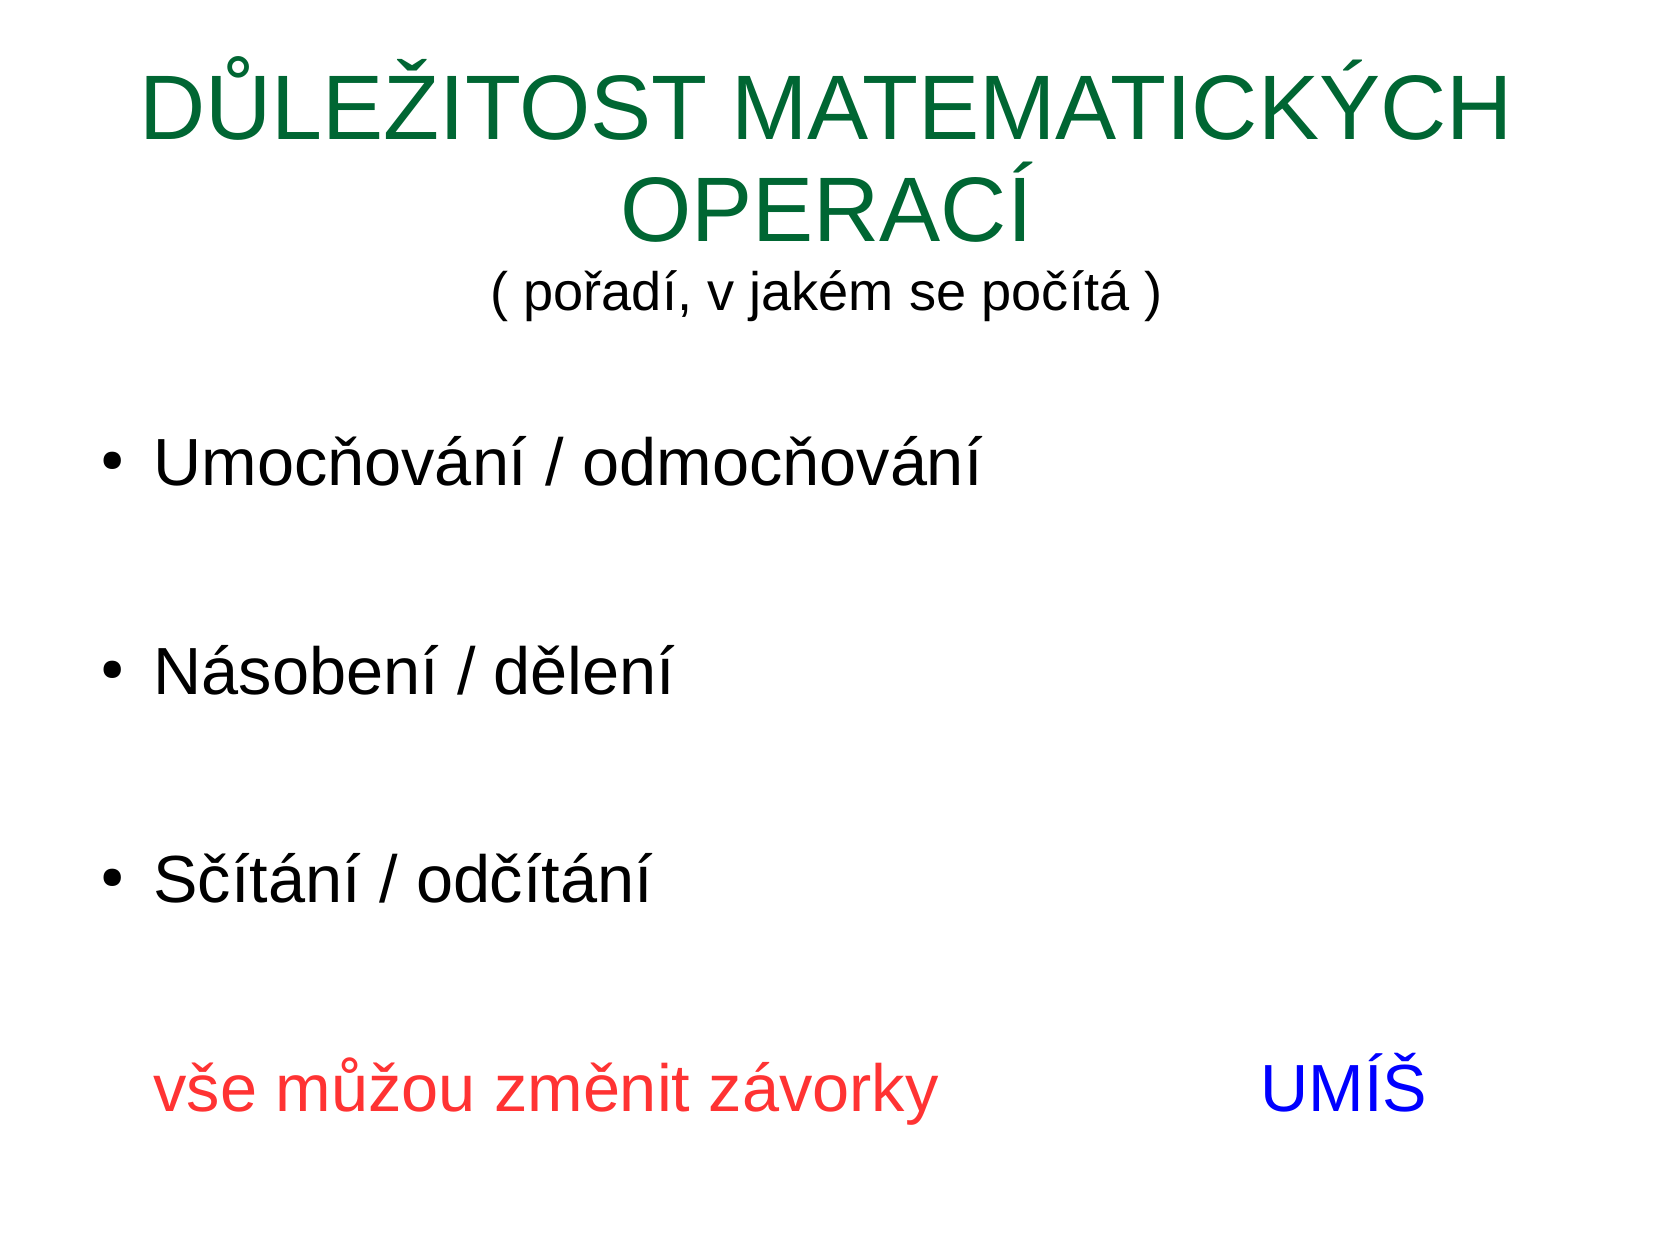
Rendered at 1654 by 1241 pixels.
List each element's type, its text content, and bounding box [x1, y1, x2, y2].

title DŮLEŽITOST MATEMATICKÝCH OPERACÍ ( pořadí, v jakém se počítá ) [82, 56, 1571, 322]
list Umocňování / odmocňování Násobení / dělení Sčítání / odčítání vše můžou změnit závorky UMÍŠ [82, 425, 1571, 1241]
